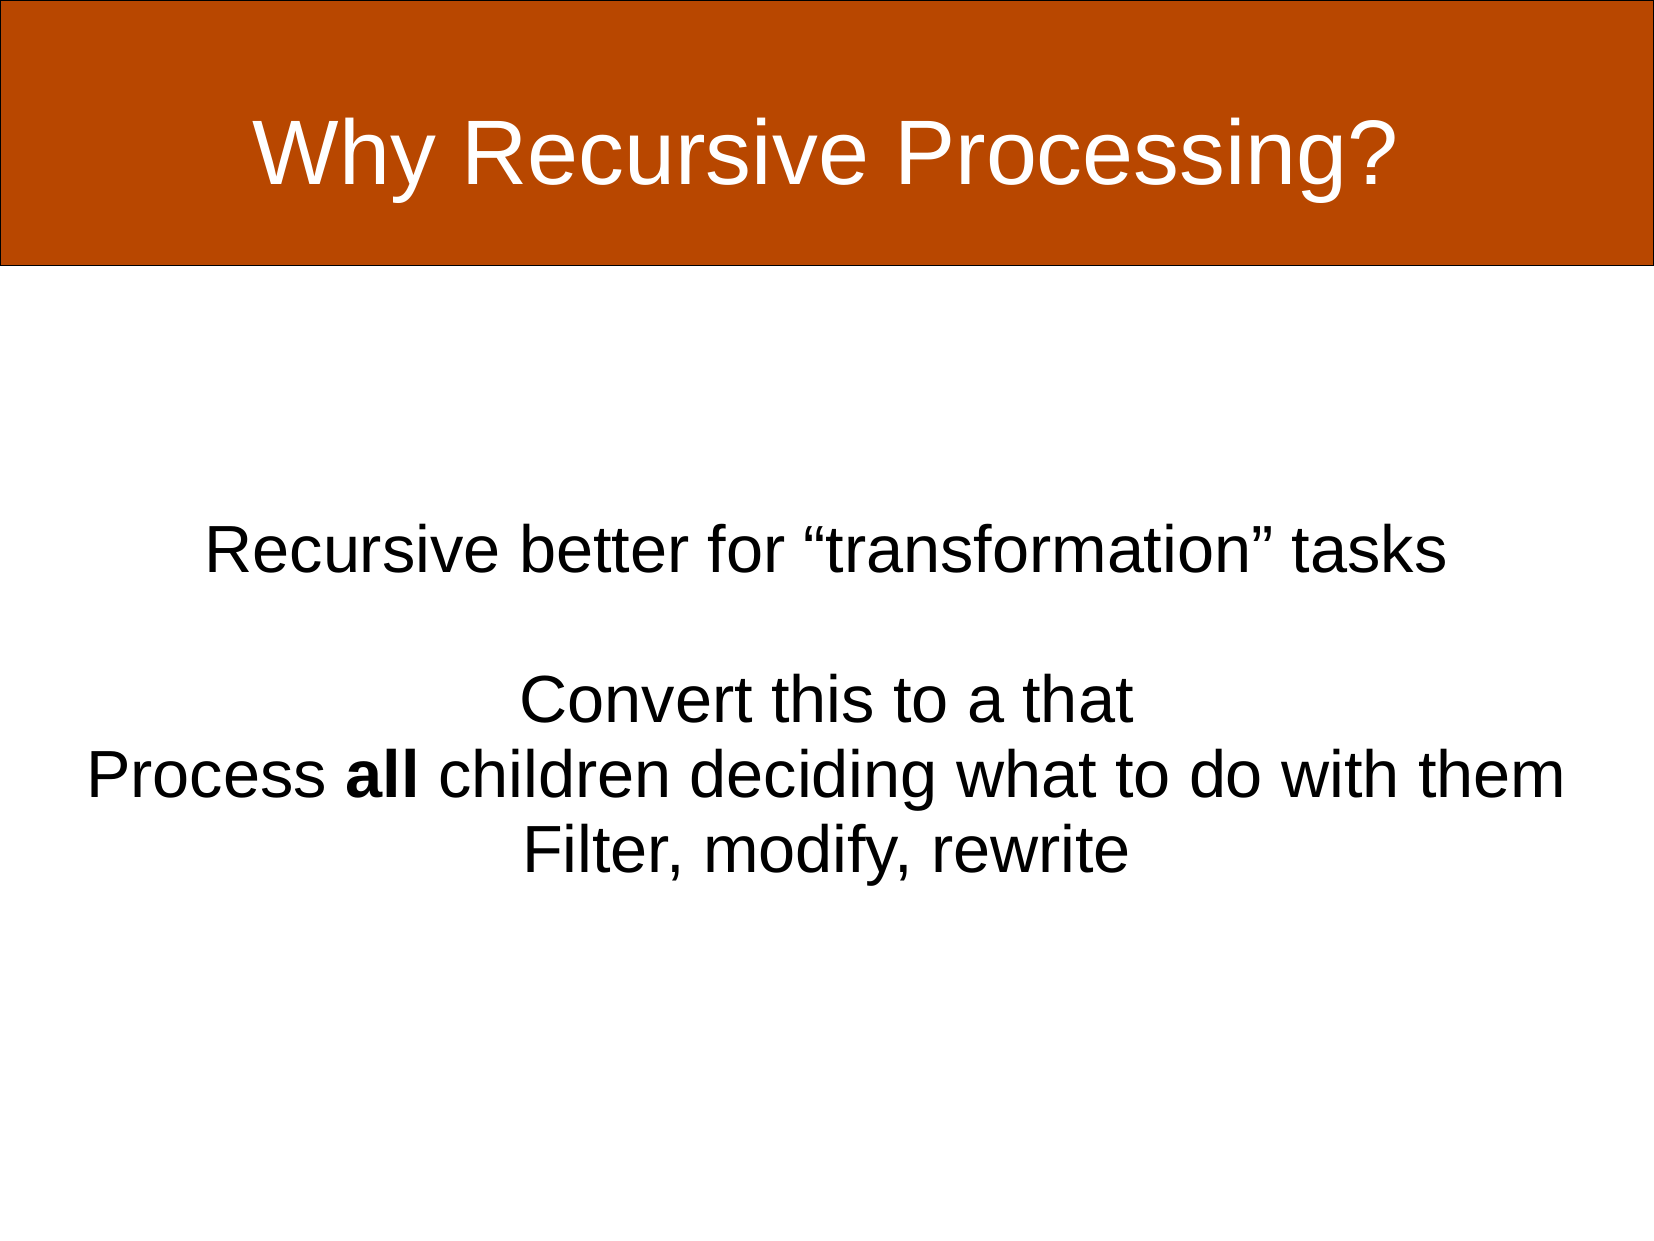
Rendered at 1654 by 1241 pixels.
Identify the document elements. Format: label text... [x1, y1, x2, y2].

title Why Recursive Processing? [82, 56, 1571, 250]
subtitle Recursive better for “transformation” tasks Convert this to a that Process all children deciding what to do with them Filter, modify, rewrite [82, 297, 1571, 1102]
